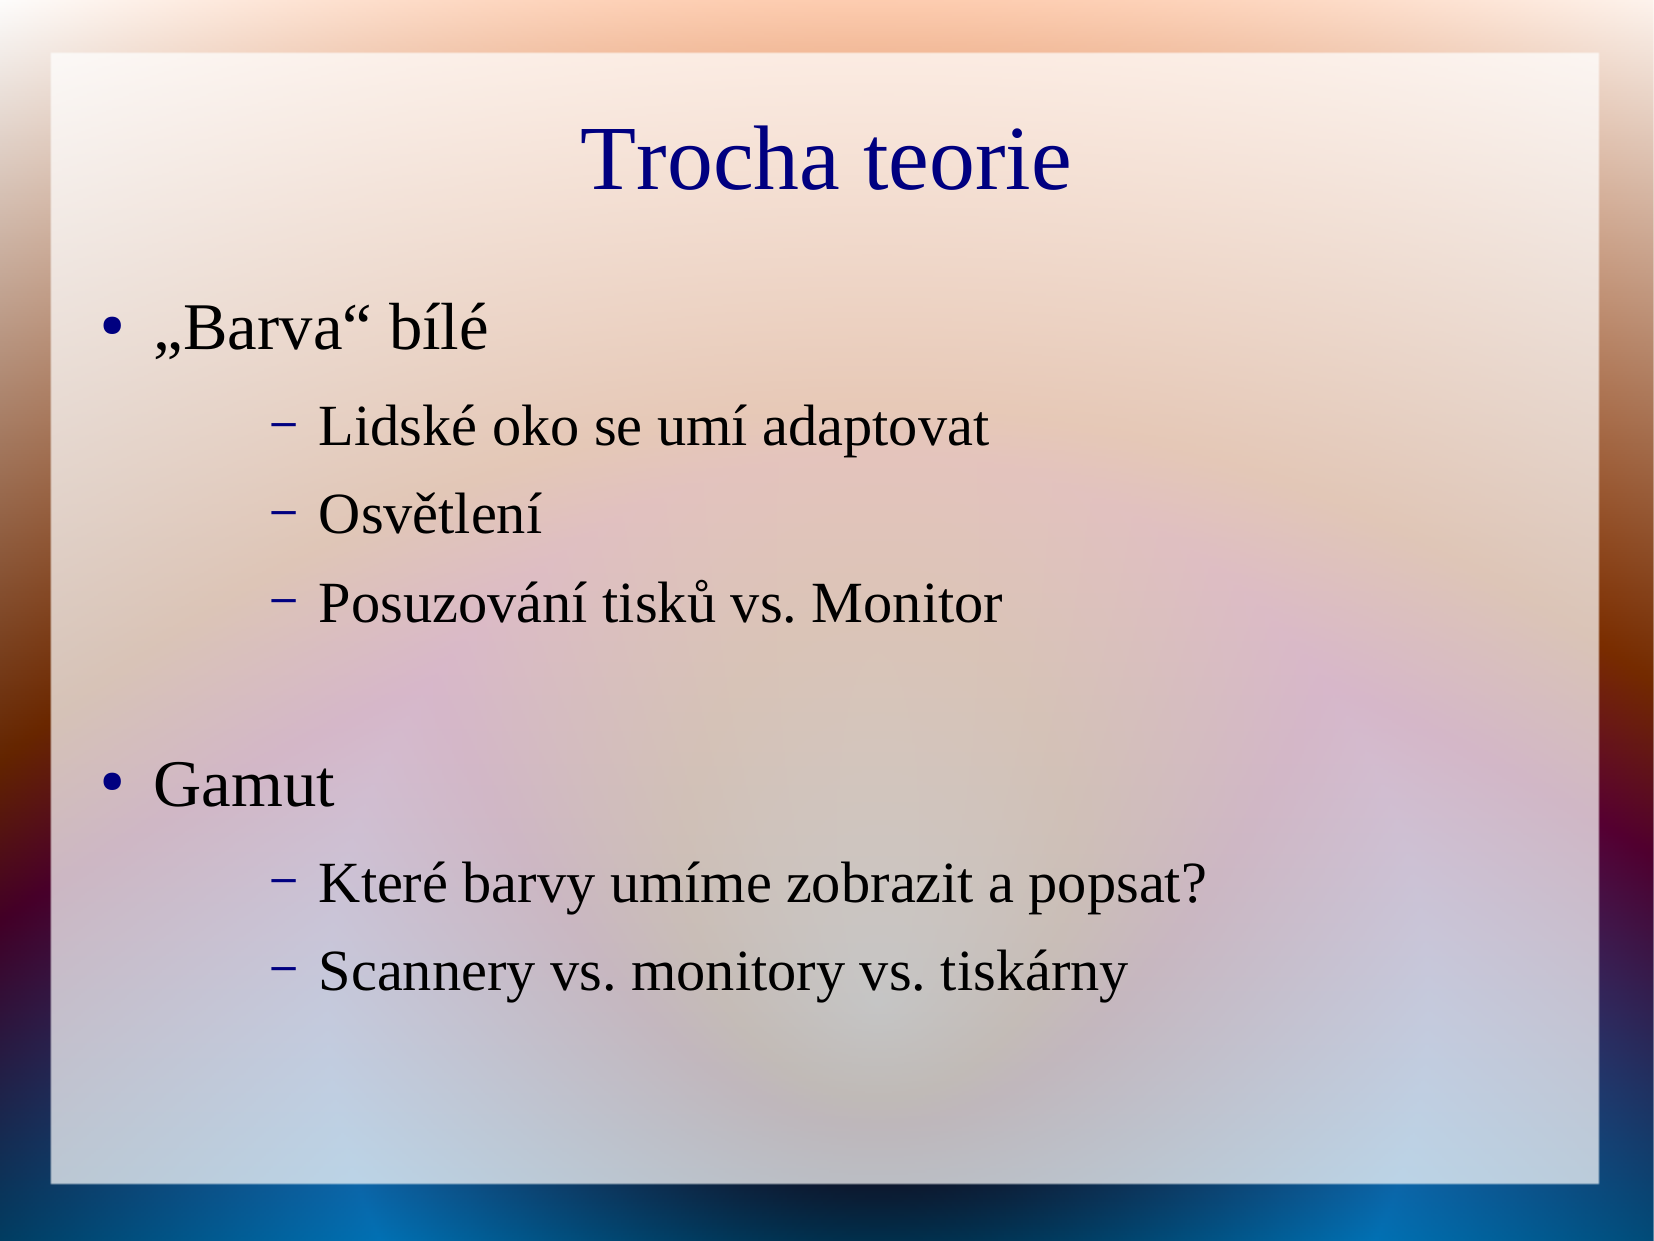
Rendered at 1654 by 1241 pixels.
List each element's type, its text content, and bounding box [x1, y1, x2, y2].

picture [0, 0, 1654, 1241]
title Trocha teorie [82, 62, 1571, 256]
list „Barva“ bílé Lidské oko se umí adaptovat Osvětlení Posuzování tisků vs. Monitor Gamut Které barvy umíme zobrazit a popsat? Scannery vs. monitory vs. tiskárny [82, 290, 1571, 1094]
